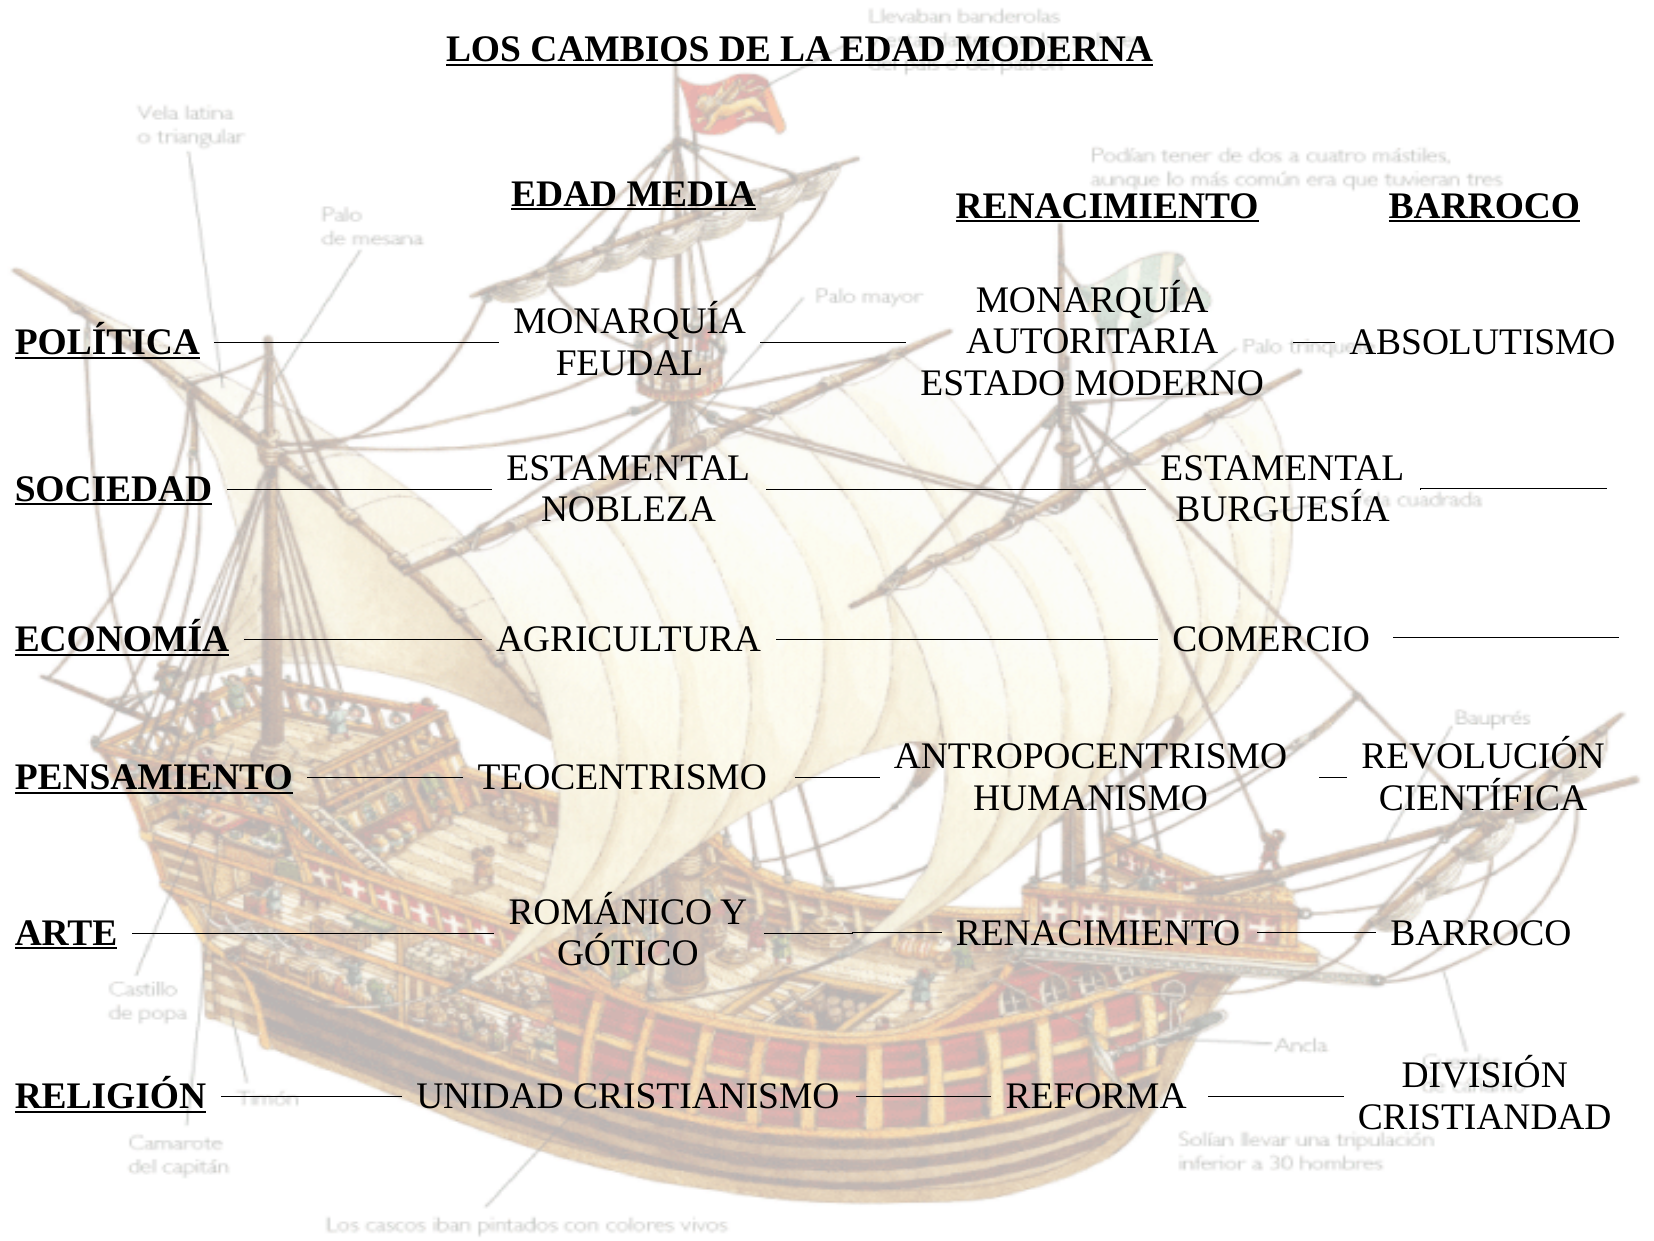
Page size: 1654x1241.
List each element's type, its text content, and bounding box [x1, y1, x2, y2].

text_box ECONOMÍA [0, 610, 245, 669]
text_box LOS CAMBIOS DE LA EDAD MODERNA [431, 20, 1169, 79]
text_box EDAD MEDIA [496, 165, 771, 224]
text_box PENSAMIENTO [0, 748, 308, 807]
text_box UNIDAD CRISTIANISMO [401, 1067, 857, 1126]
text_box ESTAMENTAL BURGUESÍA [1145, 439, 1421, 539]
text_box SOCIEDAD [0, 460, 228, 519]
text_box RELIGIÓN [0, 1067, 222, 1126]
text_box BARROCO [1374, 177, 1597, 236]
text_box RENACIMIENTO [941, 904, 1258, 962]
text_box RENACIMIENTO [940, 177, 1274, 236]
text_box ANTROPOCENTRISMO HUMANISMO [879, 727, 1320, 828]
text_box REVOLUCIÓN CIENTÍFICA [1346, 727, 1624, 828]
text_box POLÍTICA [0, 313, 215, 372]
text_box MONARQUÍA FEUDAL [498, 292, 761, 393]
text_box AGRICULTURA [481, 610, 777, 669]
text_box DIVISIÓN CRISTIANDAD [1343, 1046, 1628, 1147]
text_box TEOCENTRISMO [462, 748, 796, 807]
text_box BARROCO [1375, 904, 1595, 962]
text_box ESTAMENTAL NOBLEZA [491, 439, 767, 539]
text_box ARTE [0, 904, 133, 963]
text_box ROMÁNICO Y GÓTICO [493, 883, 765, 984]
picture [0, 0, 1654, 1241]
text_box COMERCIO [1157, 610, 1394, 669]
text_box MONARQUÍA AUTORITARIA ESTADO MODERNO [905, 271, 1294, 415]
text_box REFORMA [990, 1067, 1209, 1126]
text_box ABSOLUTISMO [1334, 313, 1636, 372]
